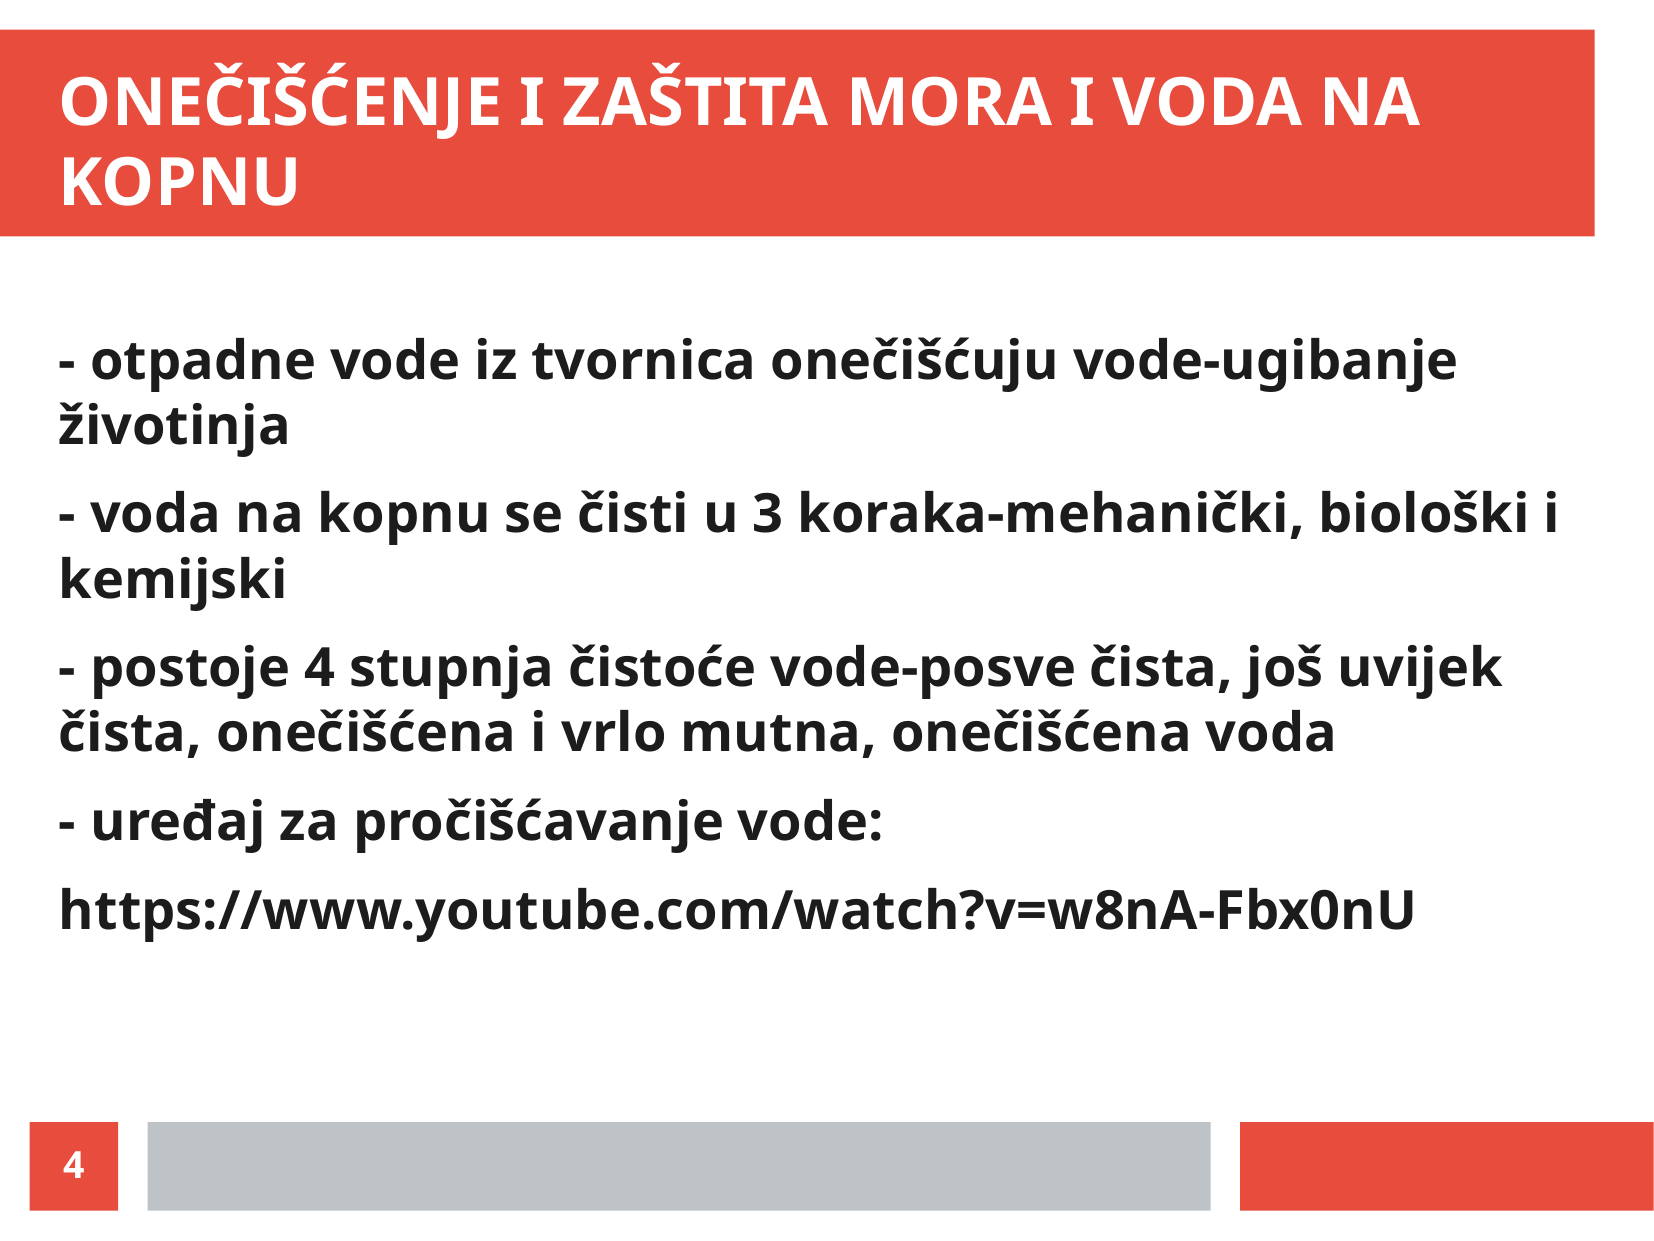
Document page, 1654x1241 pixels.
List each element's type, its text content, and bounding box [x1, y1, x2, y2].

list - otpadne vode iz tvornica onečišćuju vode-ugibanje životinja - voda na kopnu se čisti u 3 koraka-mehanički, biološki i kemijski - postoje 4 stupnja čistoće vode-posve čista, još uvijek čista, onečišćena i vrlo mutna, onečišćena voda - uređaj za pročišćavanje vode: https://www.youtube.com/watch?v=w8nA-Fbx0nU [59, 324, 1565, 1093]
title ONEČIŠĆENJE I ZAŠTITA MORA I VODA NA KOPNU [59, 59, 1595, 207]
text_box [29, 1122, 119, 1211]
